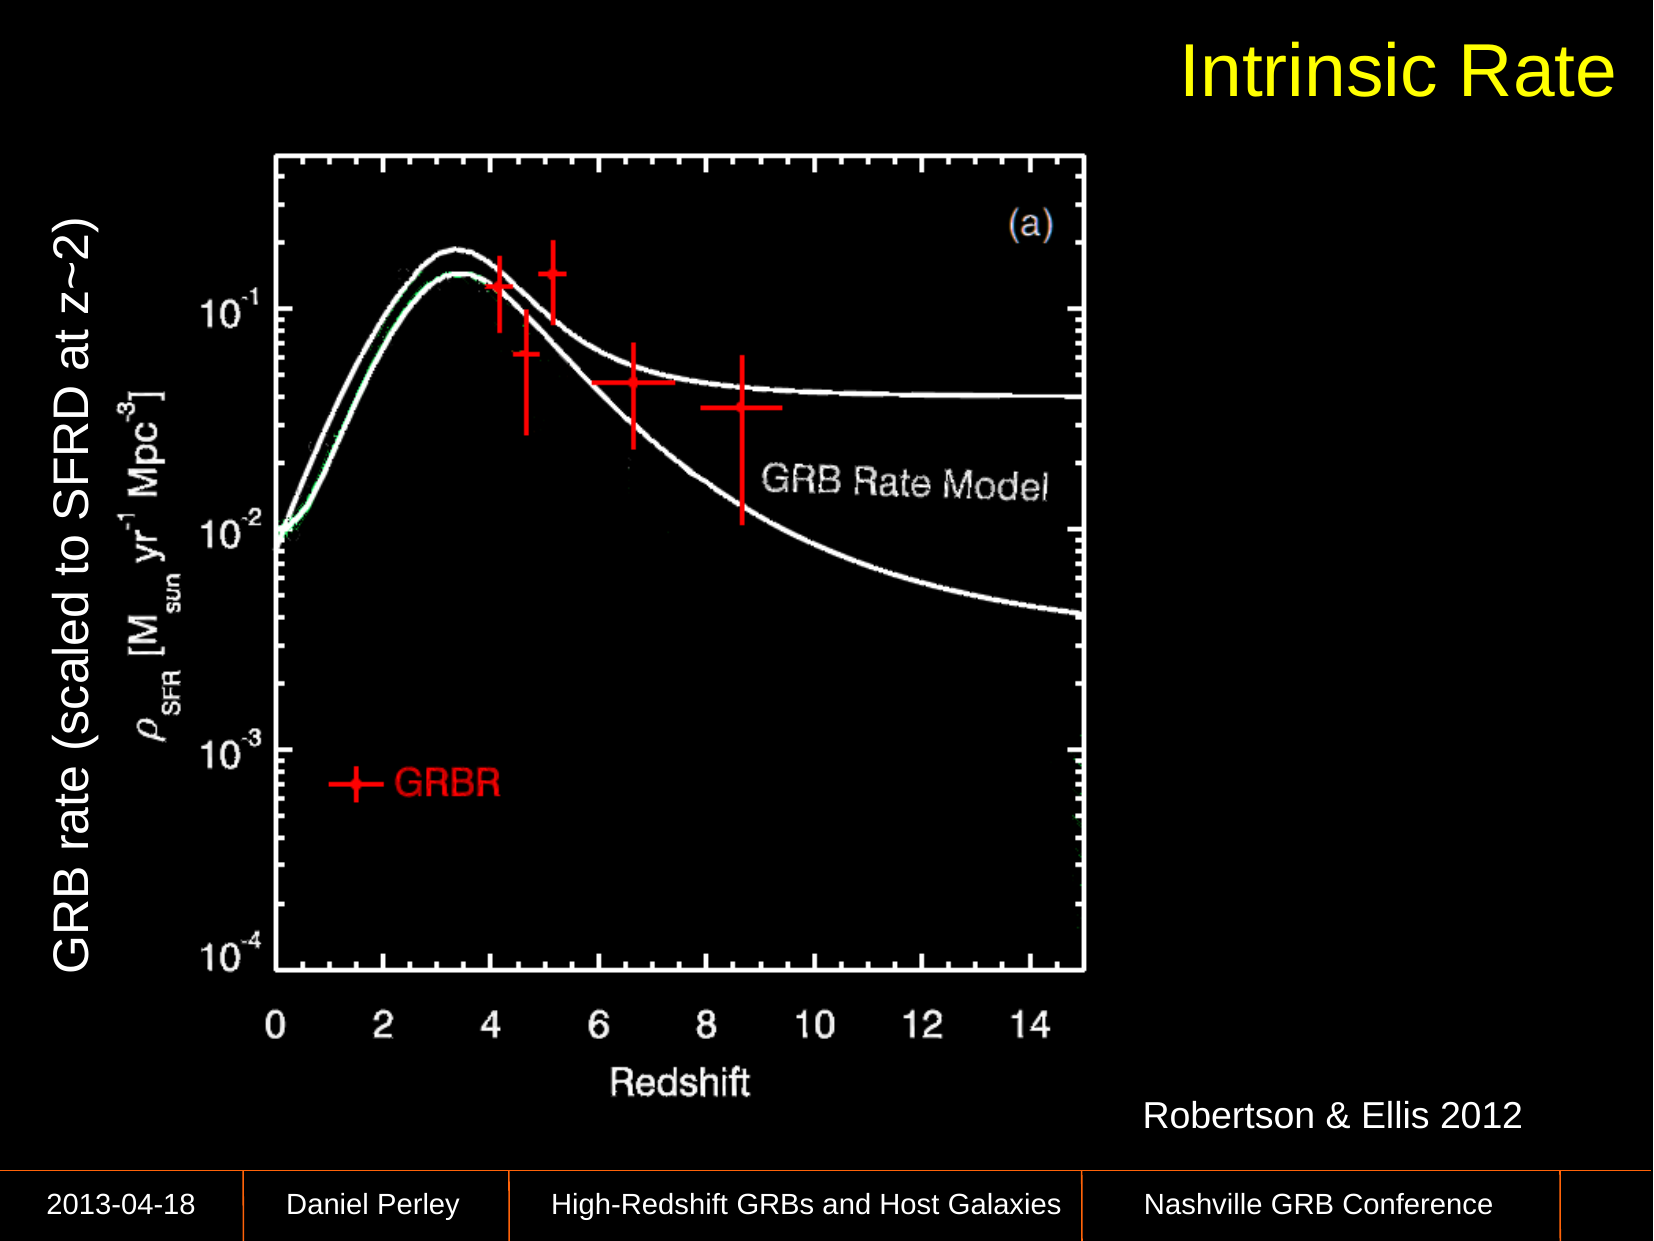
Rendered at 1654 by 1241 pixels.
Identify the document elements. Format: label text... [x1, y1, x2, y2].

picture [77, 149, 1126, 1102]
text_box Robertson & Ellis 2012 [1128, 1087, 1653, 1145]
text_box GRB rate (scaled to SFRD at z~2) [36, 163, 107, 989]
title Intrinsic Rate [262, 27, 1618, 114]
